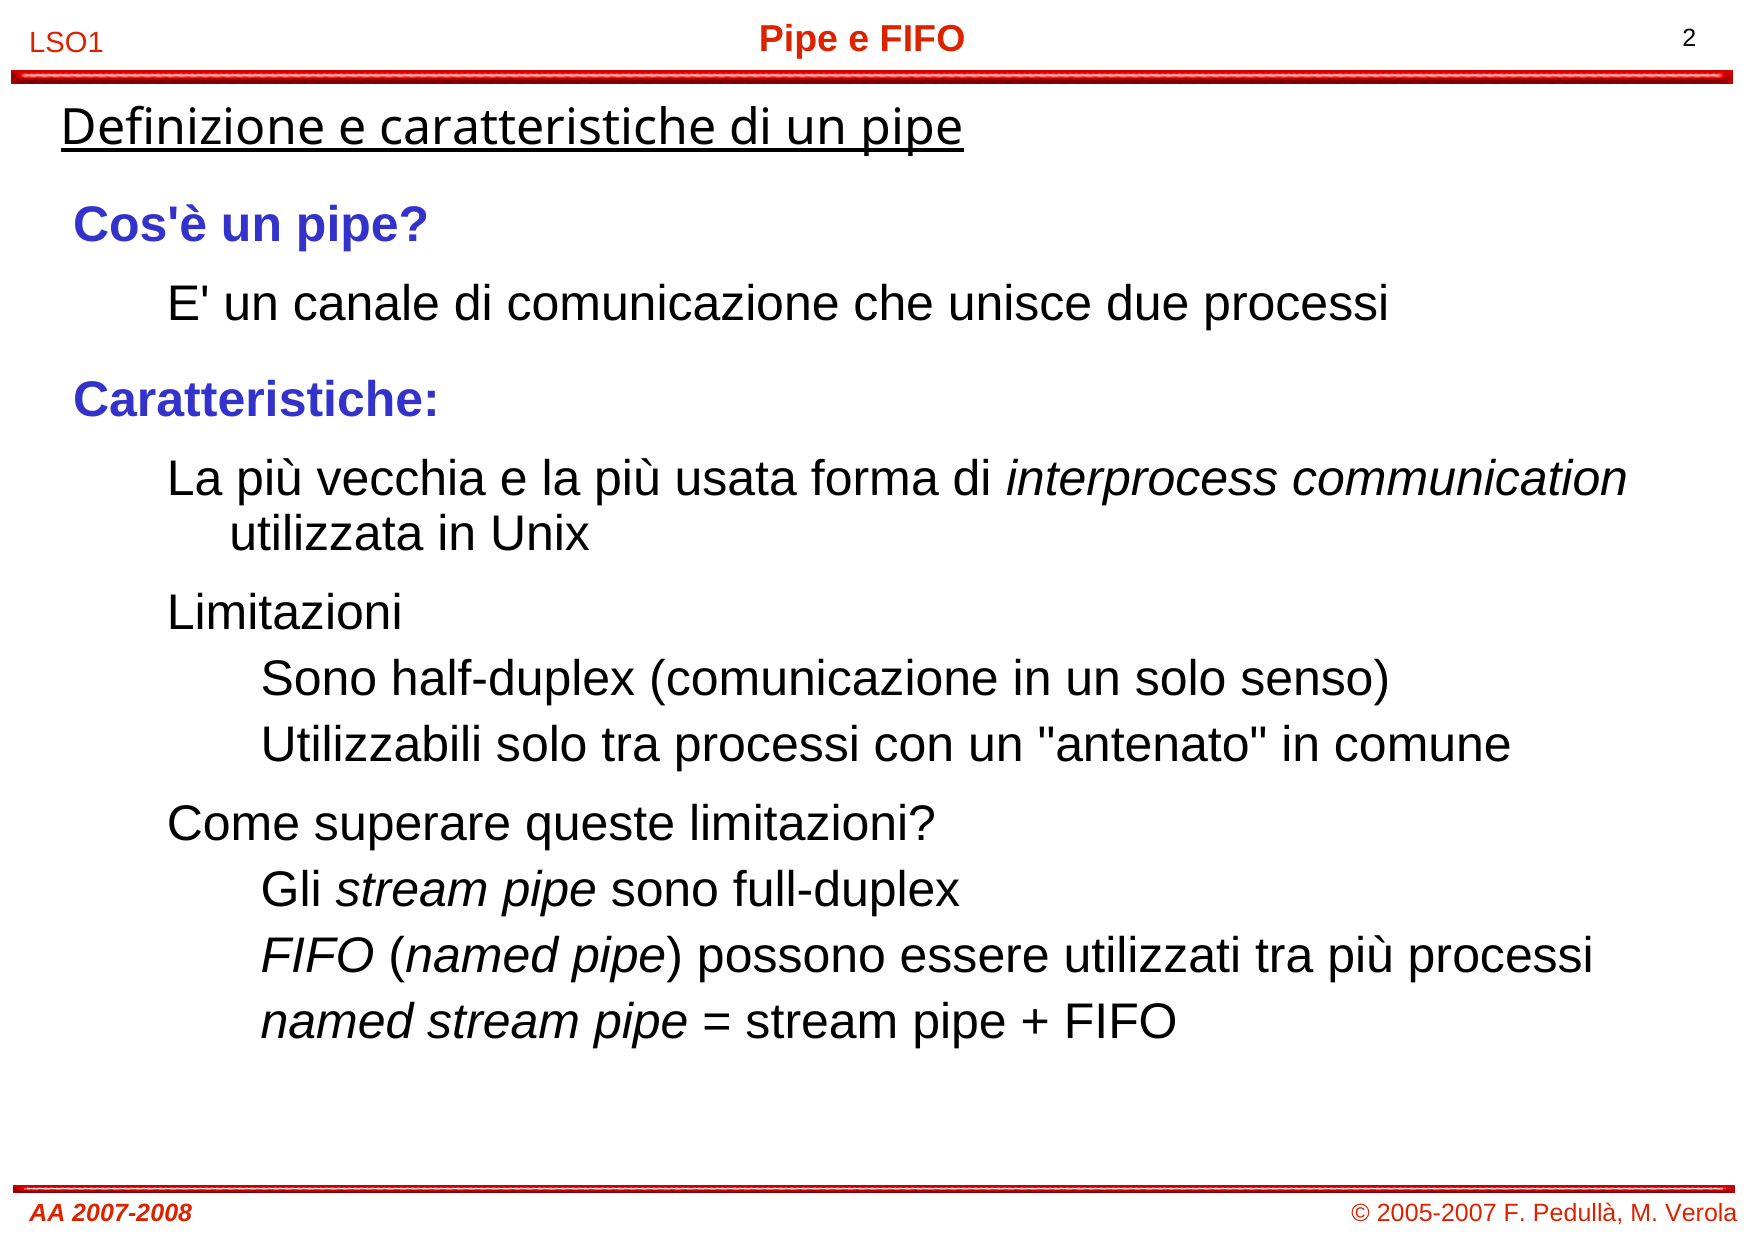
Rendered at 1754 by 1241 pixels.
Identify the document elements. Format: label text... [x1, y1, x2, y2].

picture [13, 1185, 1735, 1193]
title Definizione e caratteristiche di un pipe [45, 79, 1719, 175]
picture [11, 70, 1733, 84]
list Cos'è un pipe? E' un canale di comunicazione che unisce due processi Caratteristiche: La più vecchia e la più usata forma di interprocess communication utilizzata in Unix Limitazioni Sono half-duplex (comunicazione in un solo senso) Utilizzabili solo tra processi con un "antenato" in comune Come superare queste limitazioni? Gli stream pipe sono full-duplex FIFO (named pipe) possono essere utilizzati tra più processi named stream pipe = stream pipe + FIFO [58, 188, 1696, 1116]
